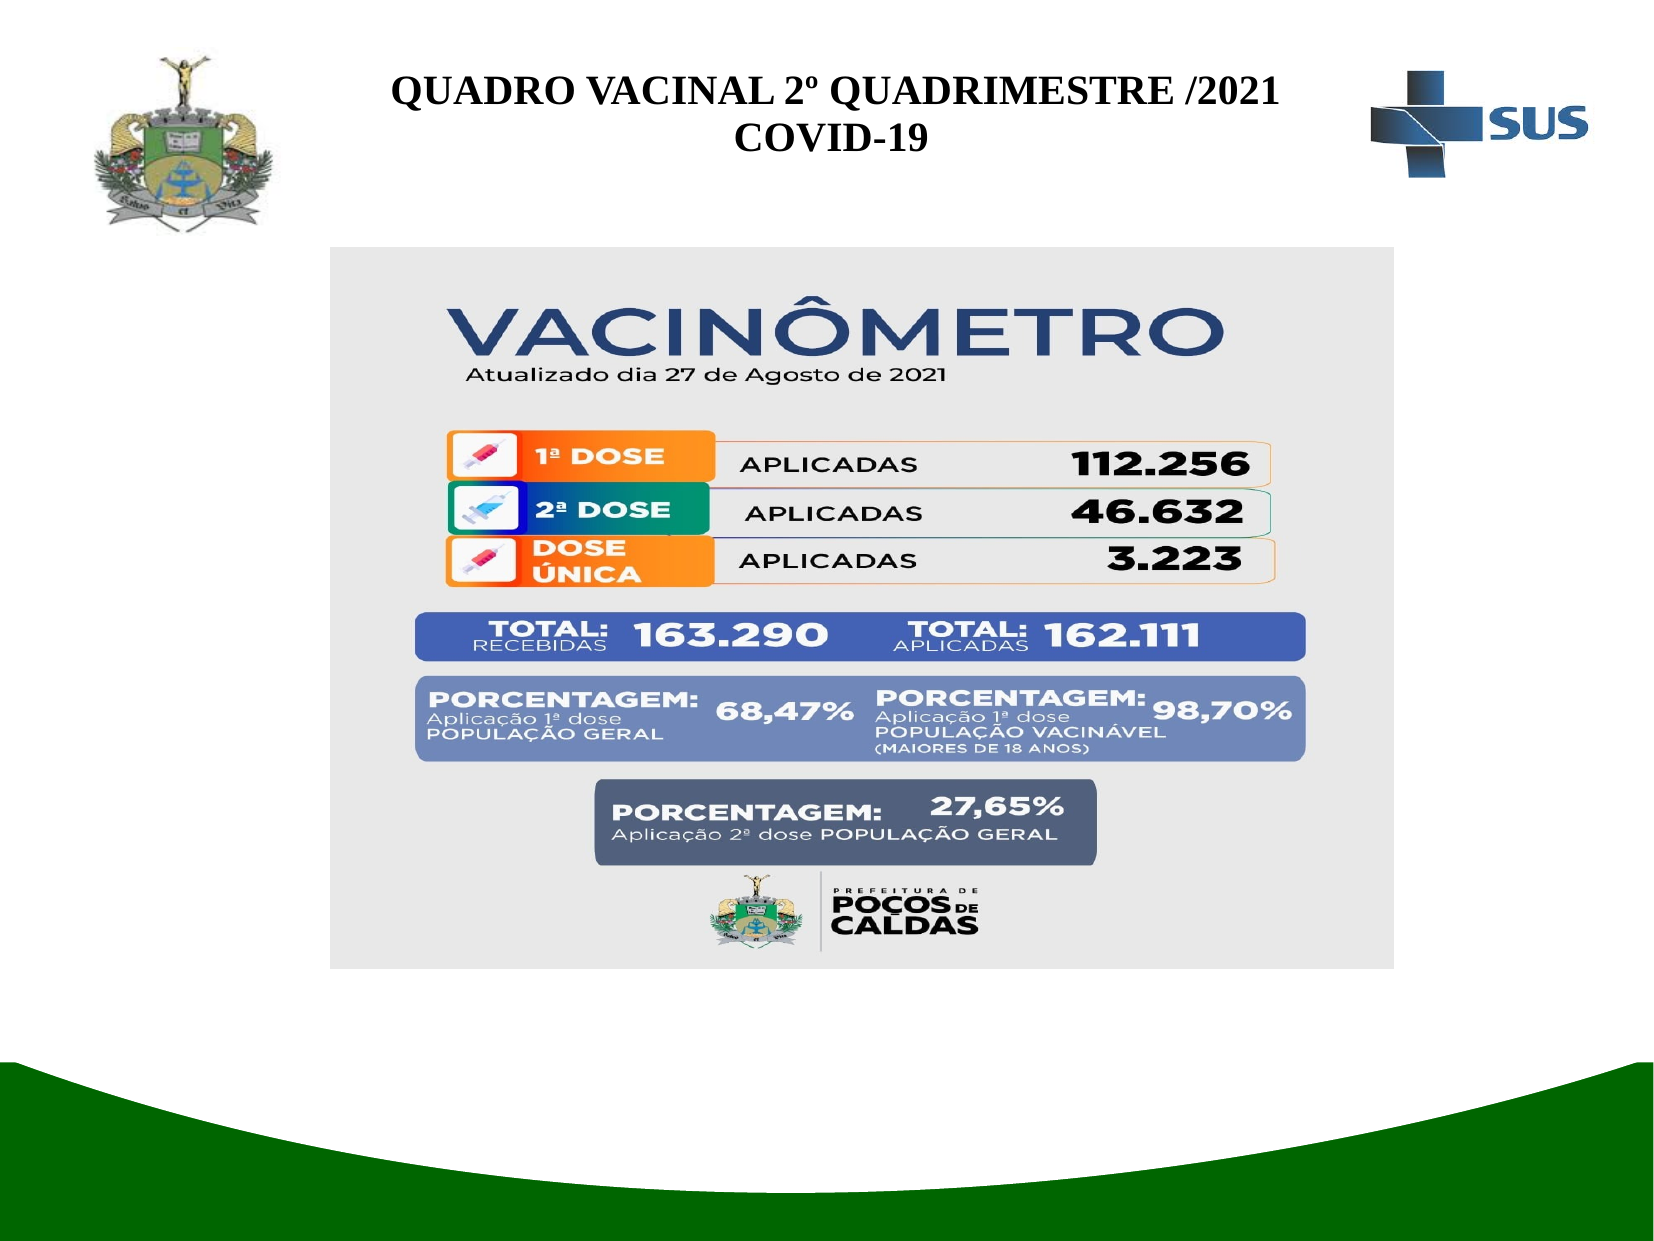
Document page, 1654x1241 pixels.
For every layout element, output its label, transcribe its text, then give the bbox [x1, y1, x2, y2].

picture [1370, 70, 1595, 178]
text_box [0, 1056, 1654, 1241]
picture [82, 47, 284, 249]
picture [330, 247, 1394, 969]
text_box QUADRO VACINAL 2º QUADRIMESTRE /2021 COVID-19 [366, 60, 1307, 214]
